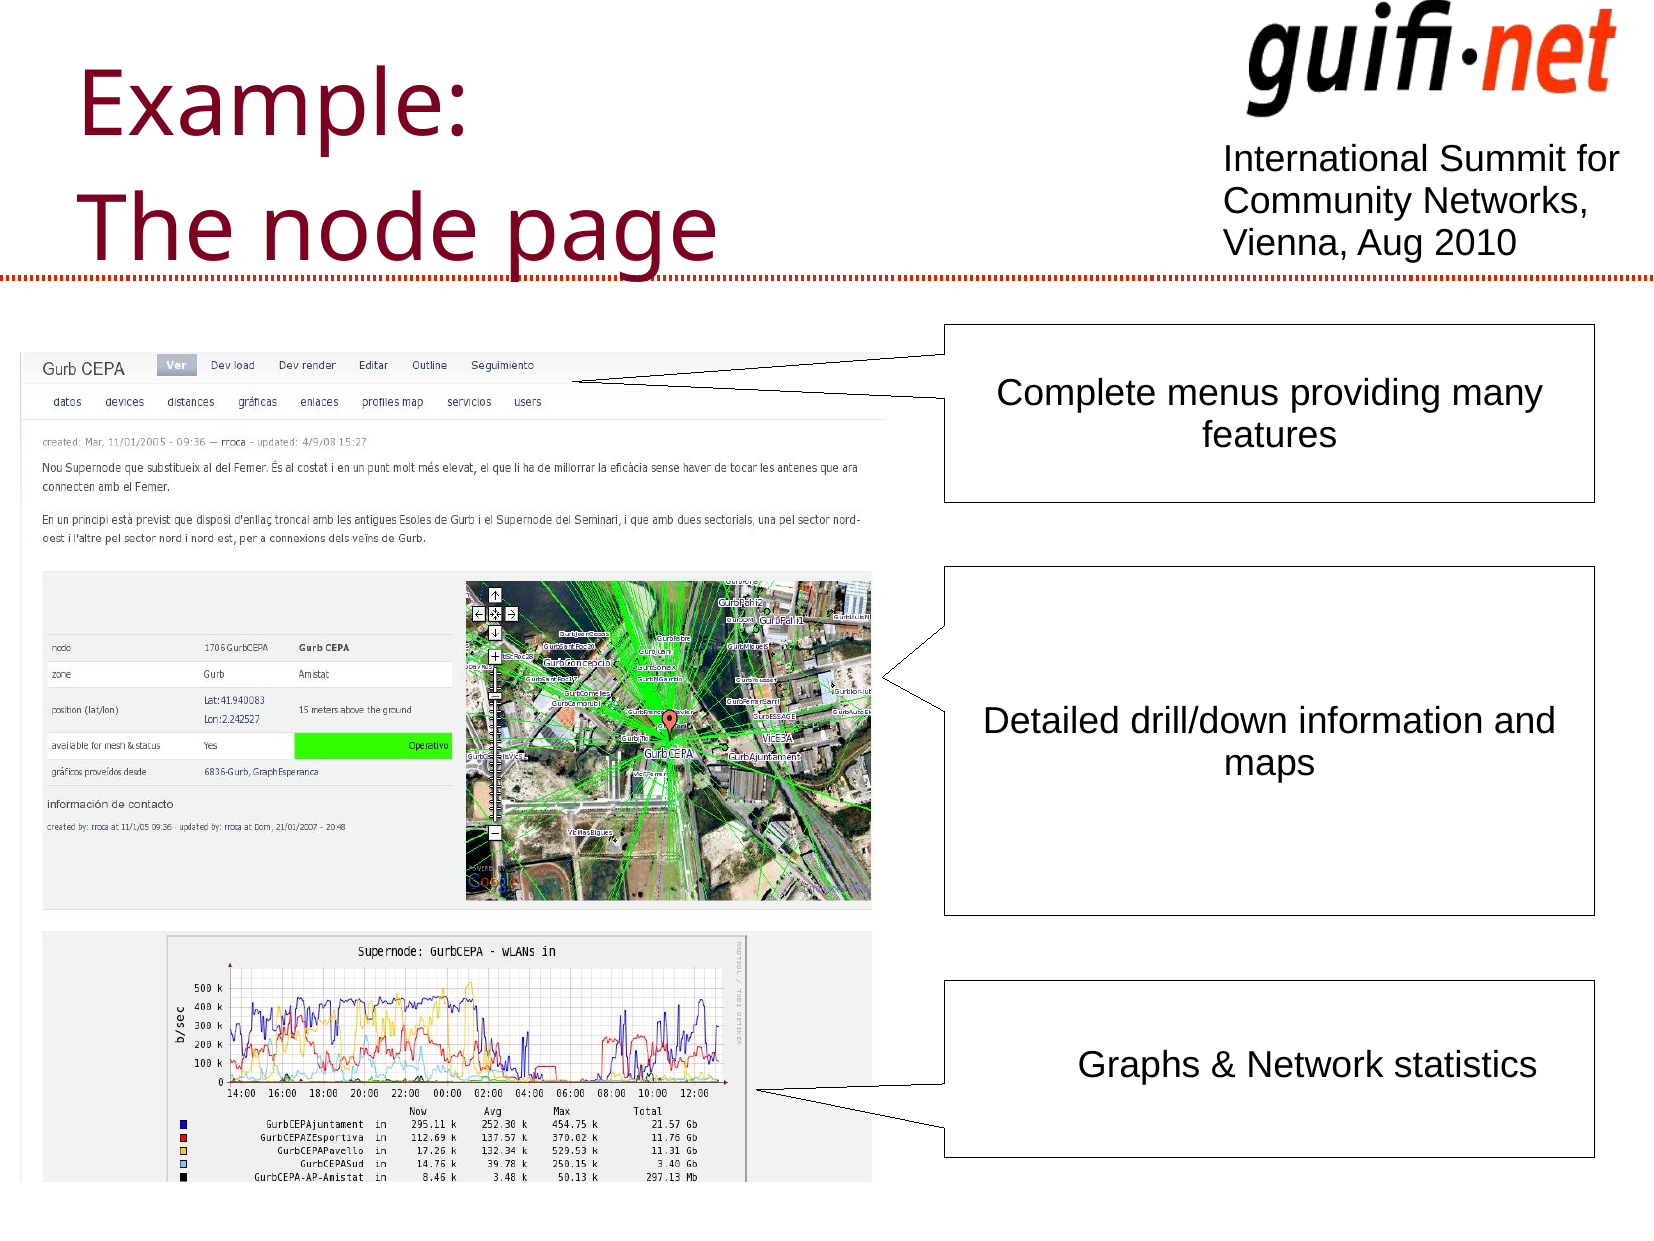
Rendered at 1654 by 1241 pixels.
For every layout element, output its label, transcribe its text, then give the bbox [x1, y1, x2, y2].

picture [1240, 0, 1625, 119]
text_box Complete menus providing many features [572, 324, 1595, 503]
text_box Graphs & Network statistics [1062, 1035, 1553, 1093]
text_box [756, 980, 1595, 1158]
picture [20, 352, 886, 1182]
text_box Detailed drill/down information and maps [882, 566, 1595, 916]
title Example: The node page [76, 55, 1093, 270]
